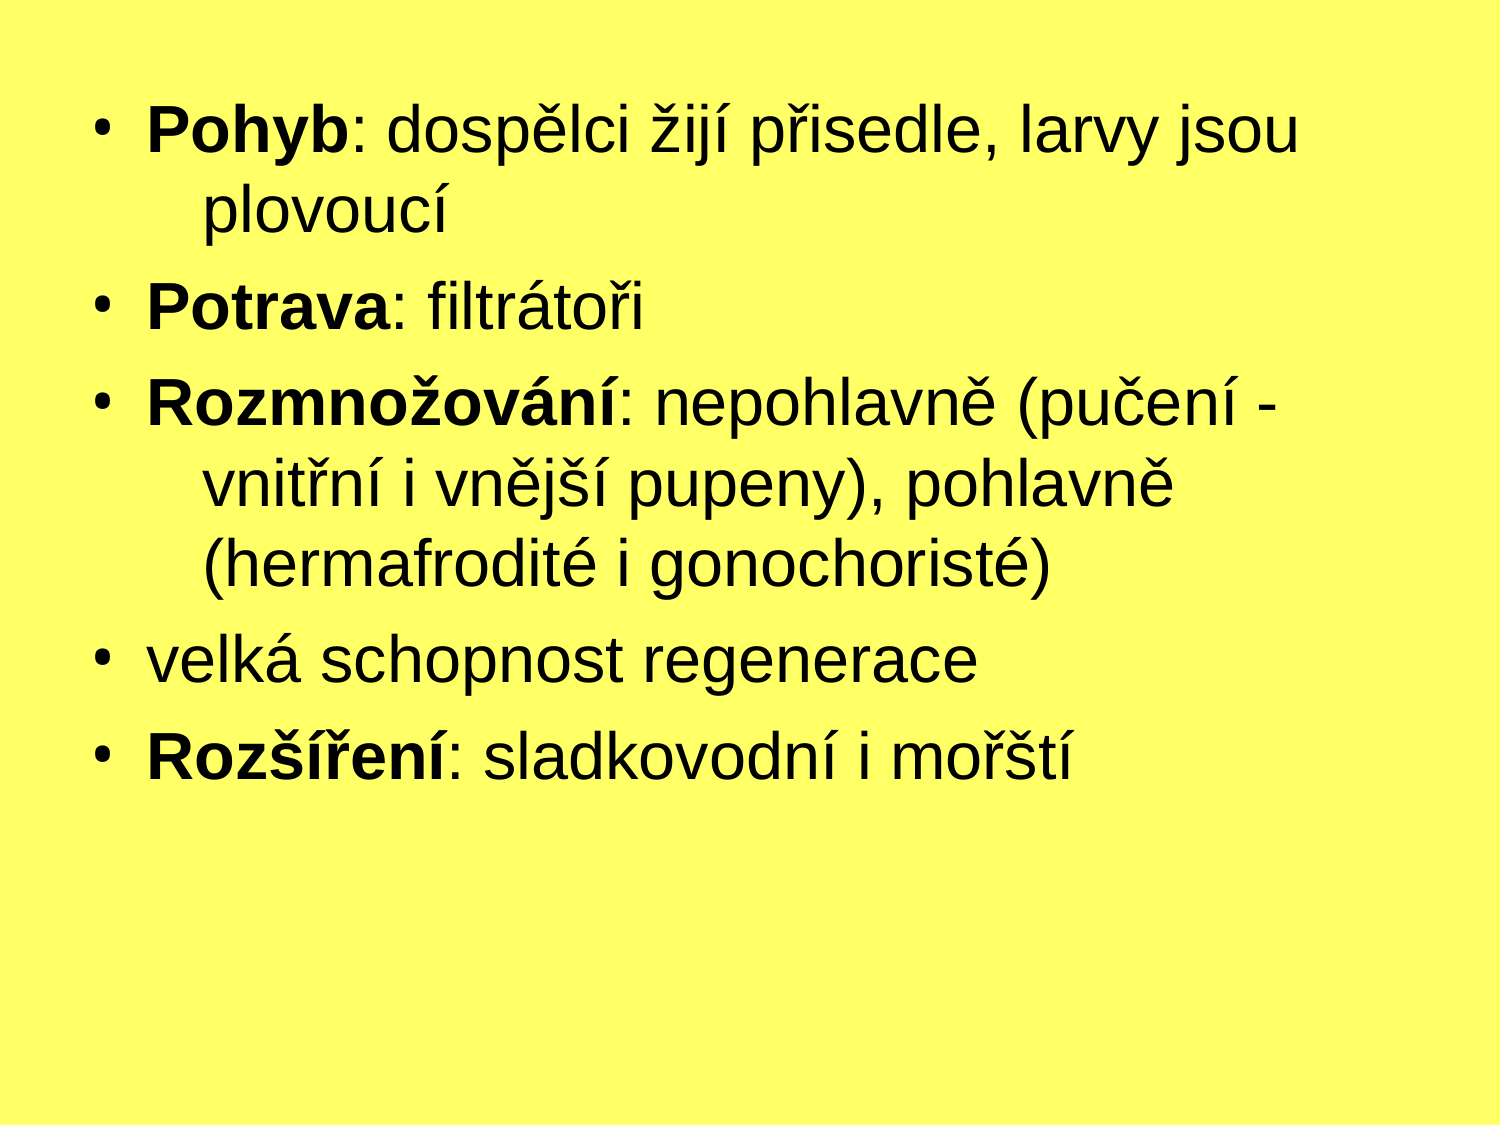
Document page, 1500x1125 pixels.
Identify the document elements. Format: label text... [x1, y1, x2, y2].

list Pohyb: dospělci žijí přisedle, larvy jsou plovoucí Potrava: filtrátoři Rozmnožování: nepohlavně (pučení - vnitřní i vnější pupeny), pohlavně (hermafrodité i gonochoristé) velká schopnost regenerace Rozšíření: sladkovodní i mořští [75, 78, 1426, 1005]
